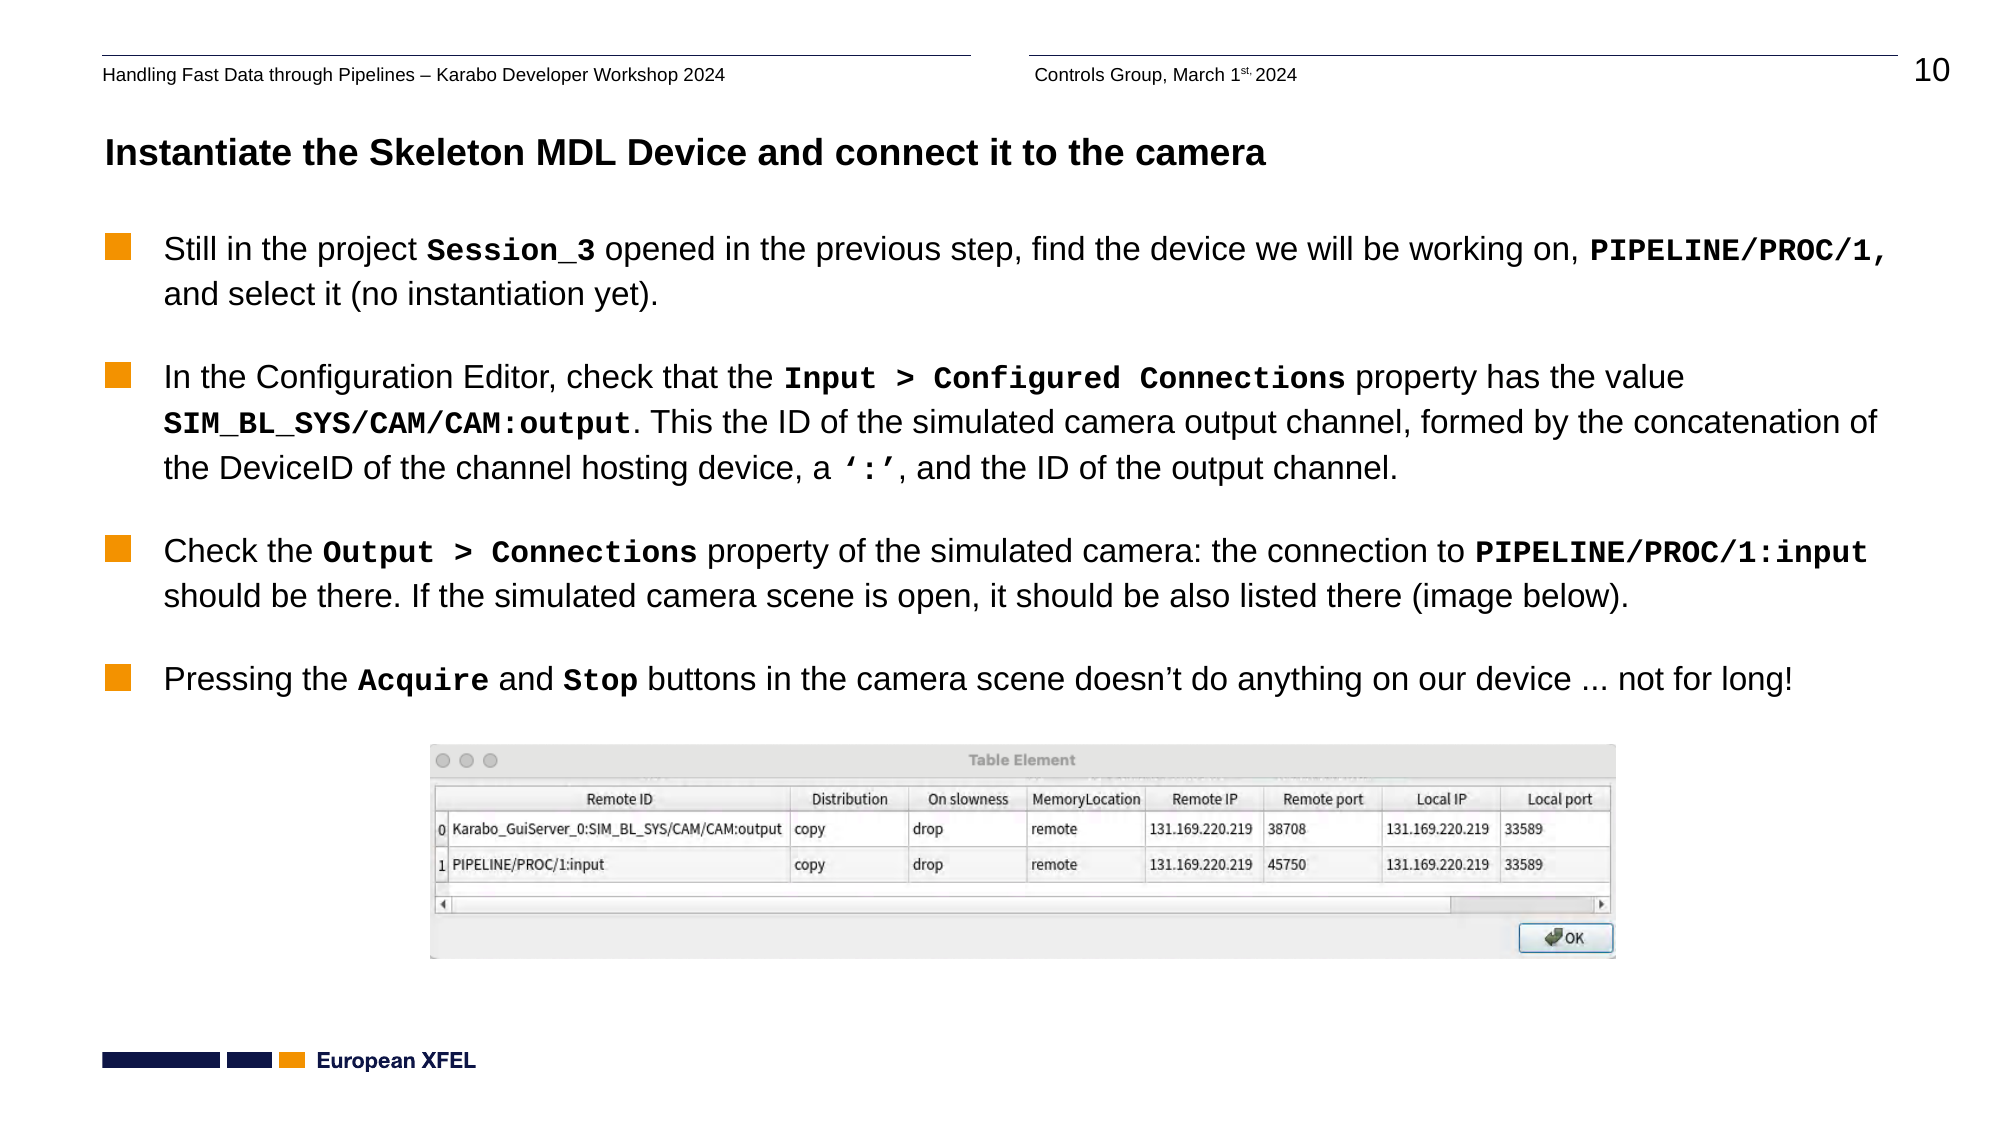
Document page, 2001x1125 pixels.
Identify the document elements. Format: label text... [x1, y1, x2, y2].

picture [430, 744, 1616, 960]
text_box Instantiate the Skeleton MDL Device and connect it to the camera [90, 124, 1282, 181]
list Still in the project Session_3 opened in the previous step, find the device we will be working on, PIPELINE/PROC/1, and select it (no instantiation yet). In the Configuration Editor, check that the Input > Configured Connections property has the value SIM_BL_SYS/CAM/CAM:output. This the ID of the simulated camera output channel, formed by the concatenation of the DeviceID of the channel hosting device, a ‘:’, and the ID of the output channel. Check the Output > Connections property of the simulated camera: the connection to PIPELINE/PROC/1:input should be there. If the simulated camera scene is open, it should be also listed there (image below). Pressing the Acquire and Stop buttons in the camera scene doesn’t do anything on our device ... not for long! [105, 148, 1906, 509]
